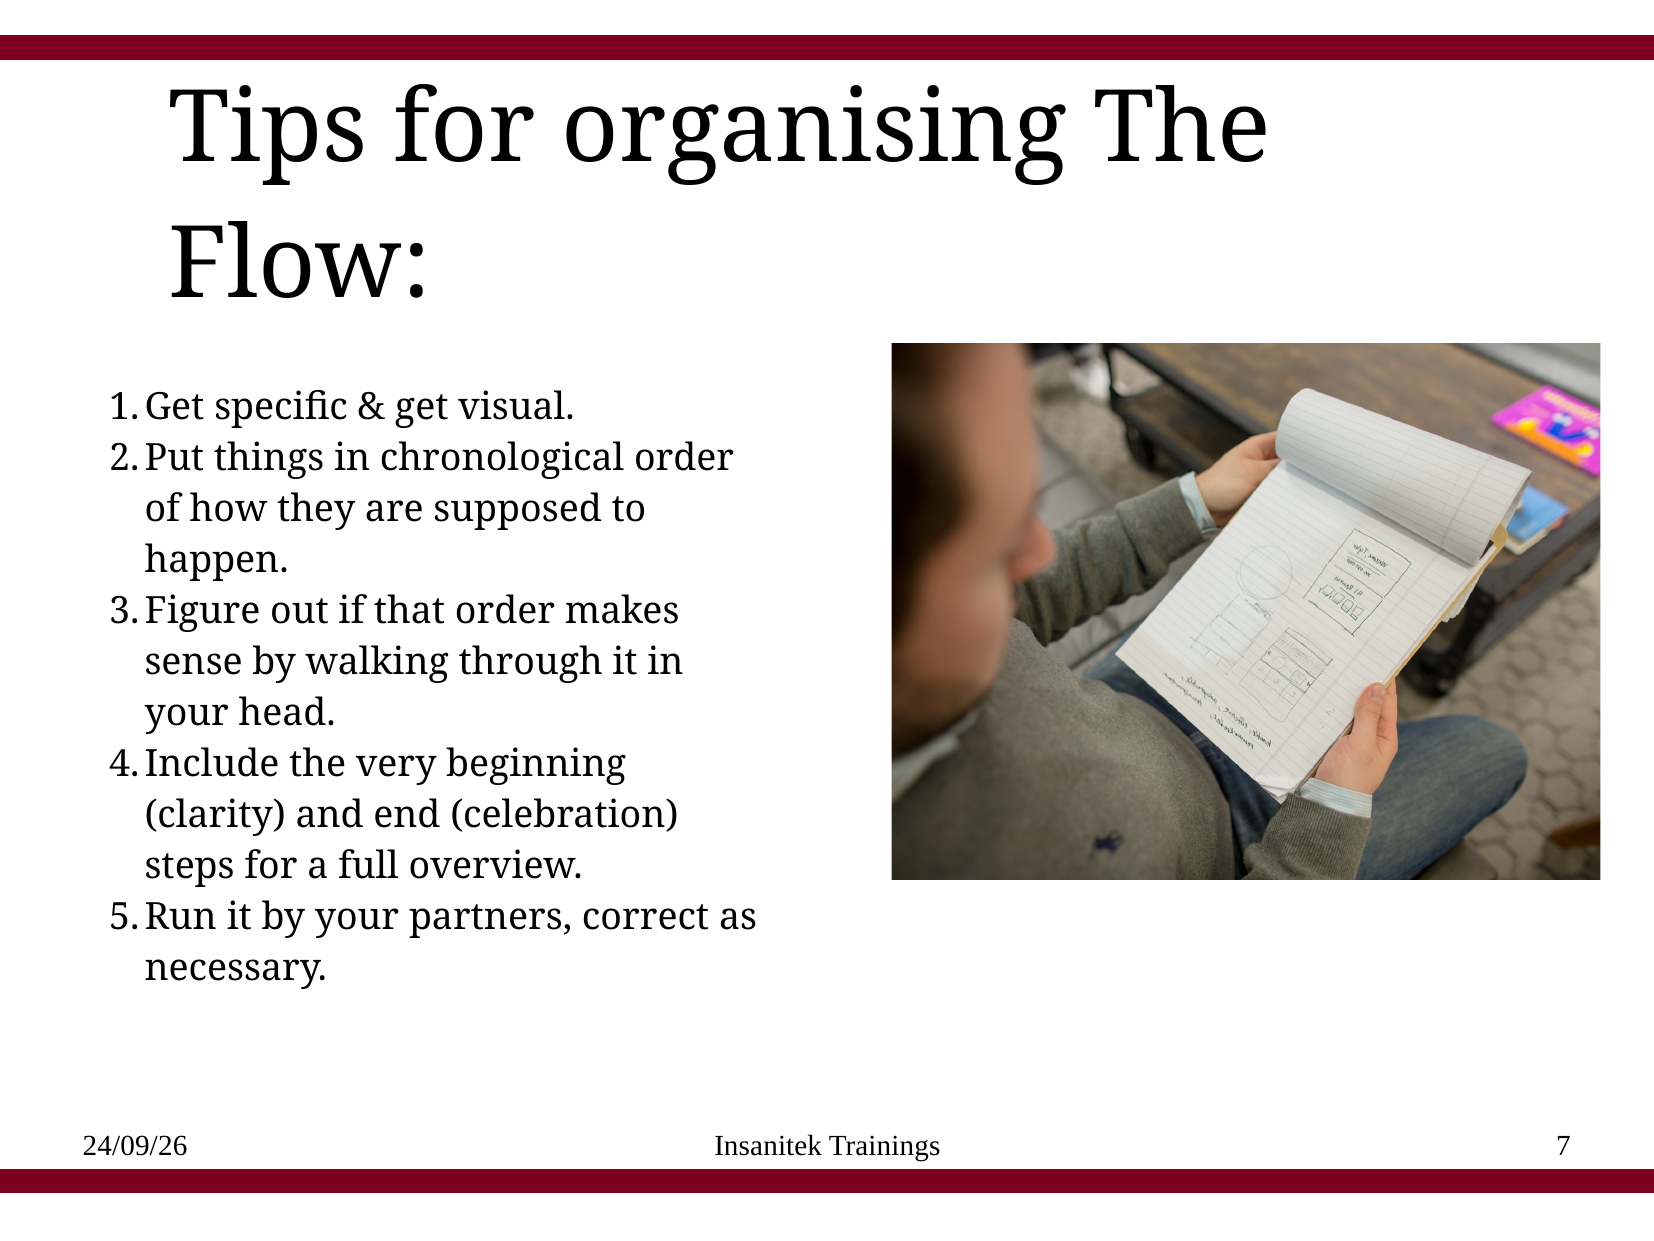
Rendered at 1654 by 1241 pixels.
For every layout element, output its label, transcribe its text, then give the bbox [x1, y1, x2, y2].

text_box [0, 1169, 1654, 1193]
picture [891, 343, 1601, 880]
text_box Get specific & get visual. Put things in chronological order of how they are supposed to happen. Figure out if that order makes sense by walking through it in your head. Include the very beginning (clarity) and end (celebration) steps for a full overview. Run it by your partners, correct as necessary. [94, 372, 792, 886]
text_box [0, 35, 1654, 60]
text_box Tips for organising The Flow: [153, 47, 1512, 213]
